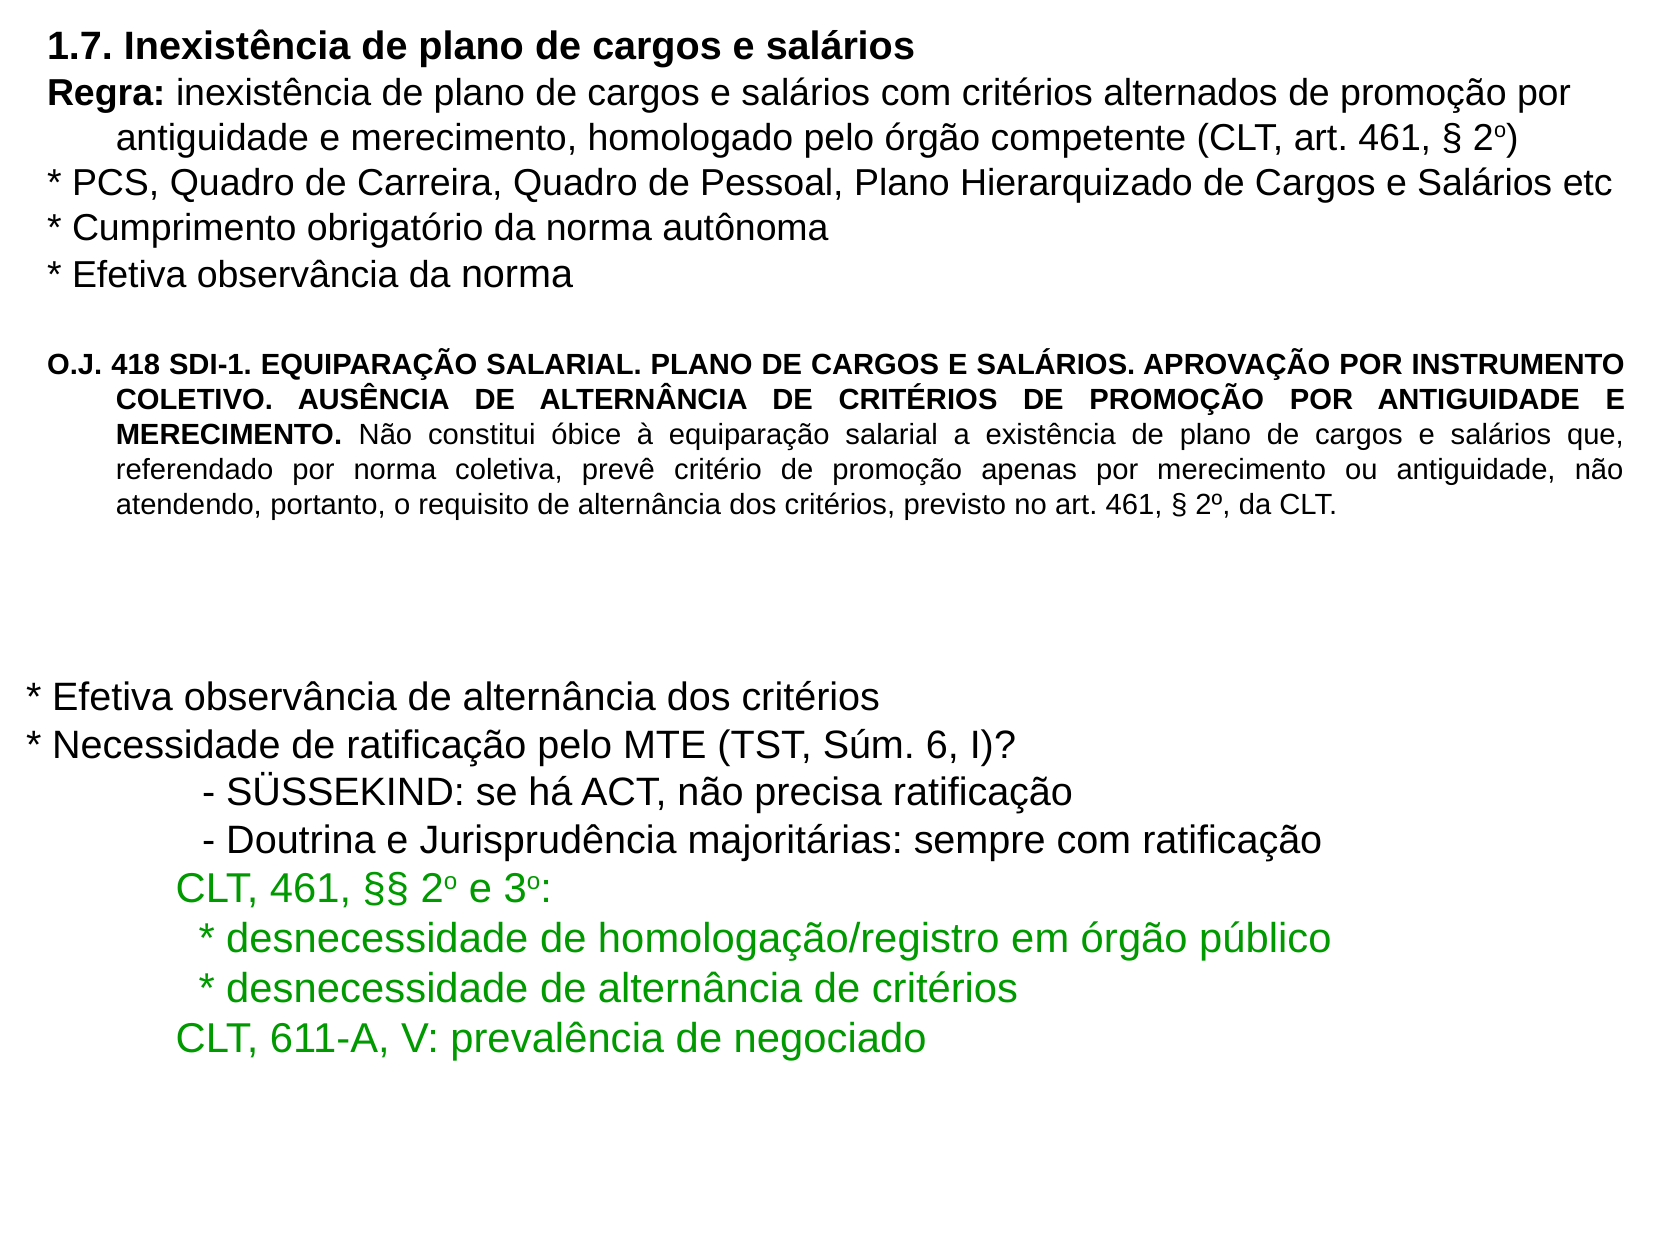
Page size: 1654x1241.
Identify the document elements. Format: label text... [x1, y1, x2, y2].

text_box 1.7. Inexistência de plano de cargos e salários Regra: inexistência de plano de cargos e salários com critérios alternados de promoção por antiguidade e merecimento, homologado pelo órgão competente (CLT, art. 461, § 2o) * PCS, Quadro de Carreira, Quadro de Pessoal, Plano Hierarquizado de Cargos e Salários etc * Cumprimento obrigatório da norma autônoma * Efetiva observância da norma O.J. 418 SDI-1. EQUIPARAÇÃO SALARIAL. PLANO DE CARGOS E SALÁRIOS. APROVAÇÃO POR INSTRUMENTO COLETIVO. AUSÊNCIA DE ALTERNÂNCIA DE CRITÉRIOS DE PROMOÇÃO POR ANTIGUIDADE E MERECIMENTO. Não constitui óbice à equiparação salarial a existência de plano de cargos e salários que, referendado por norma coletiva, prevê critério de promoção apenas por merecimento ou antiguidade, não atendendo, portanto, o requisito de alternância dos critérios, previsto no art. 461, § 2º, da CLT. [26, 12, 1641, 788]
text_box * Efetiva observância de alternância dos critérios * Necessidade de ratificação pelo MTE (TST, Súm. 6, I)? - SÜSSEKIND: se há ACT, não precisa ratificação - Doutrina e Jurisprudência majoritárias: sempre com ratificação CLT, 461, §§ 2o e 3o: * desnecessidade de homologação/registro em órgão público * desnecessidade de alternância de critérios CLT, 611-A, V: prevalência de negociado [5, 663, 1569, 1045]
